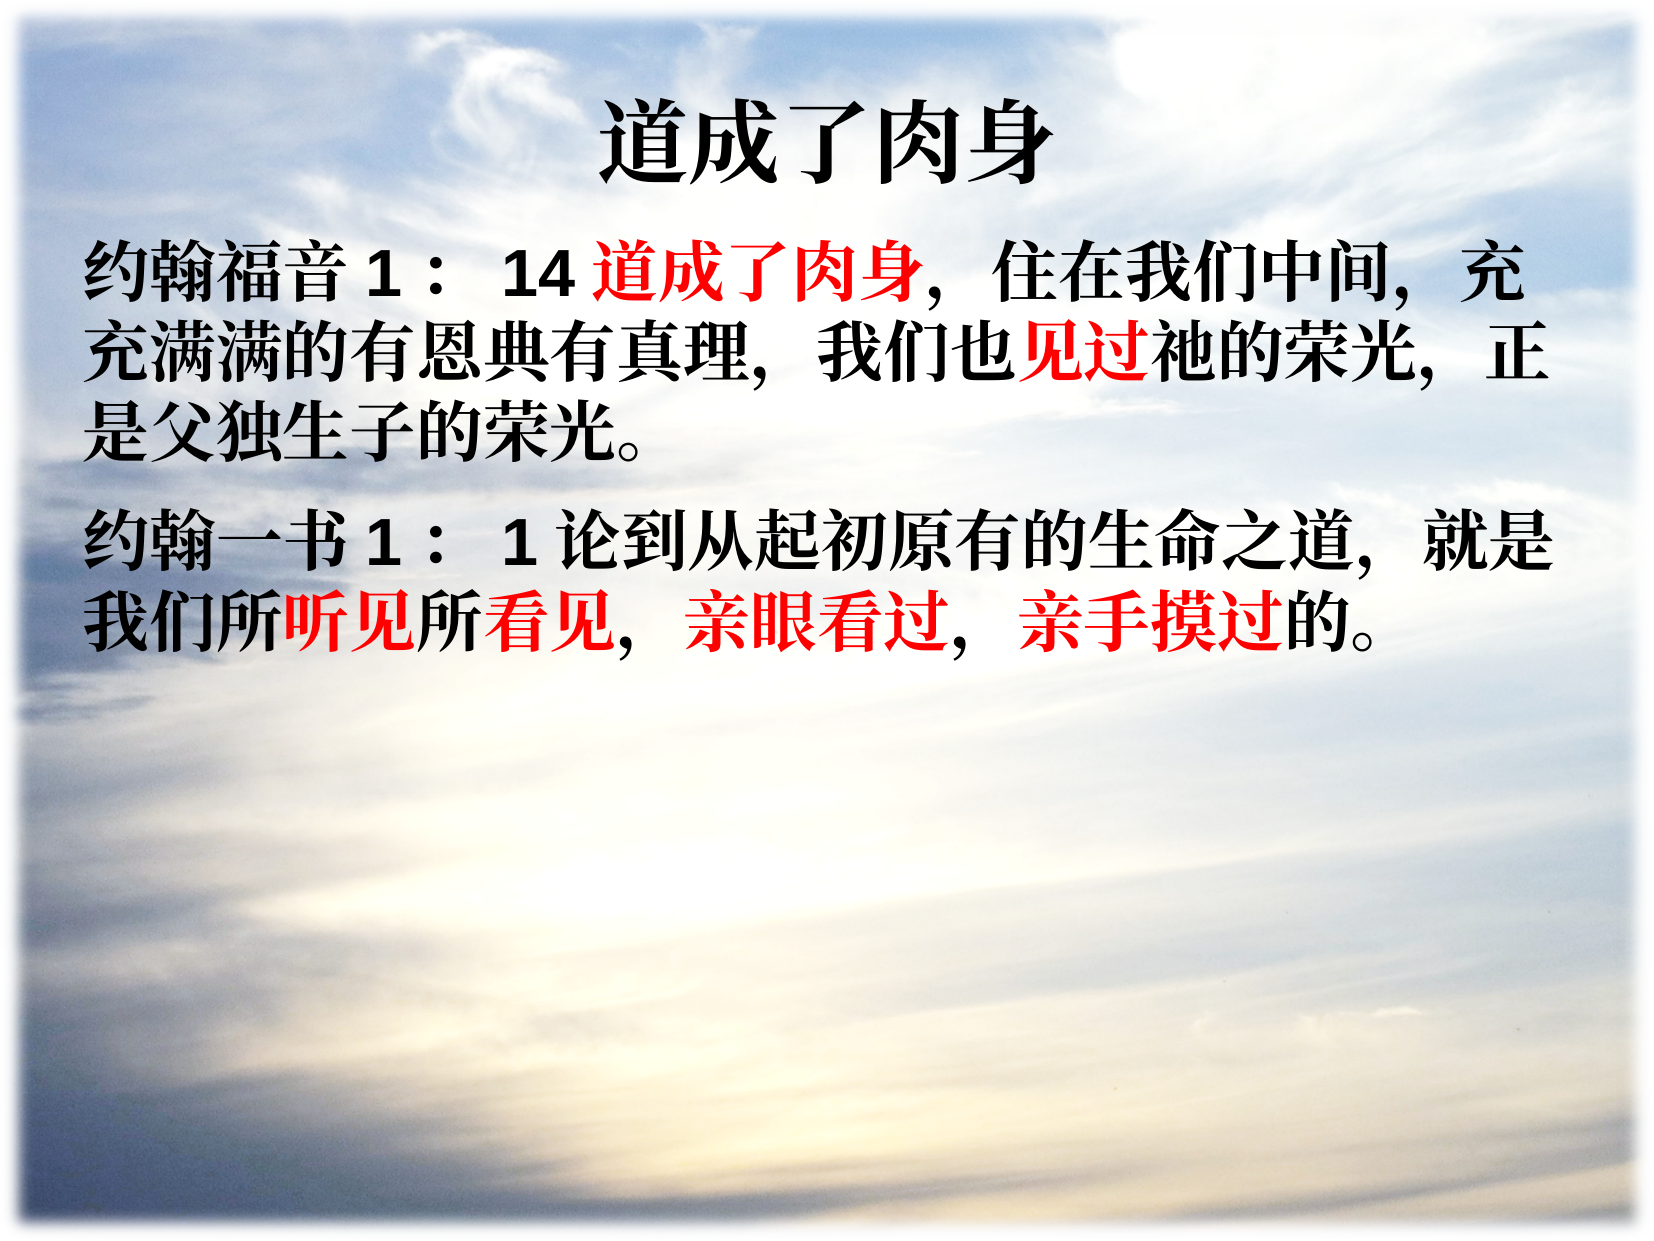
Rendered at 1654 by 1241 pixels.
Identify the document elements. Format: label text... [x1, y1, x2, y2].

picture [0, 0, 1654, 1241]
list 约翰福音1：14道成了肉身，住在我们中间，充充满满的有恩典有真理，我们也见过祂的荣光，正是父独生子的荣光。 约翰一书1：1论到从起初原有的生命之道，就是我们所听见所看见，亲眼看过，亲手摸过的。 [82, 229, 1571, 1109]
title 道成了肉身 [82, 49, 1571, 229]
